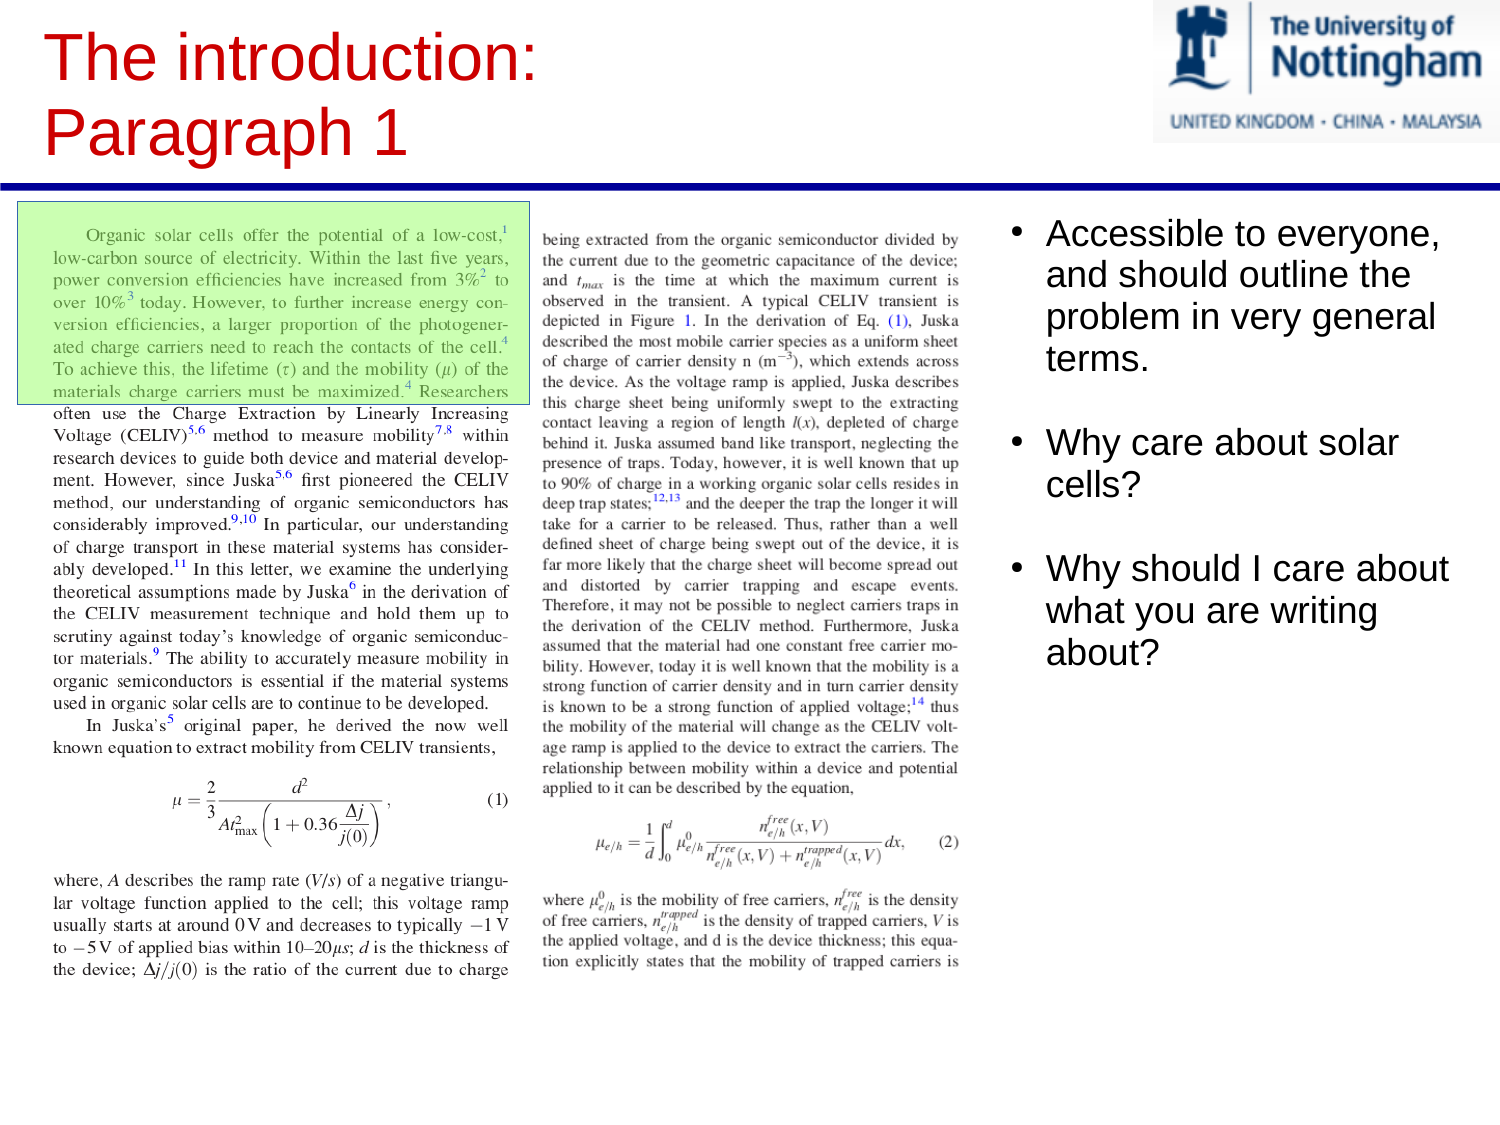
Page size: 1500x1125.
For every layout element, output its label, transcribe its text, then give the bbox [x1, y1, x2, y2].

text_box Accessible to everyone, and should outline the problem in very general terms. Why care about solar cells? Why should I care about what you are writing about? [995, 204, 1466, 682]
text_box The introduction: Paragraph 1 [28, 12, 922, 177]
picture [1153, 0, 1500, 143]
text_box [17, 201, 530, 405]
picture [527, 220, 972, 983]
picture [28, 405, 520, 989]
